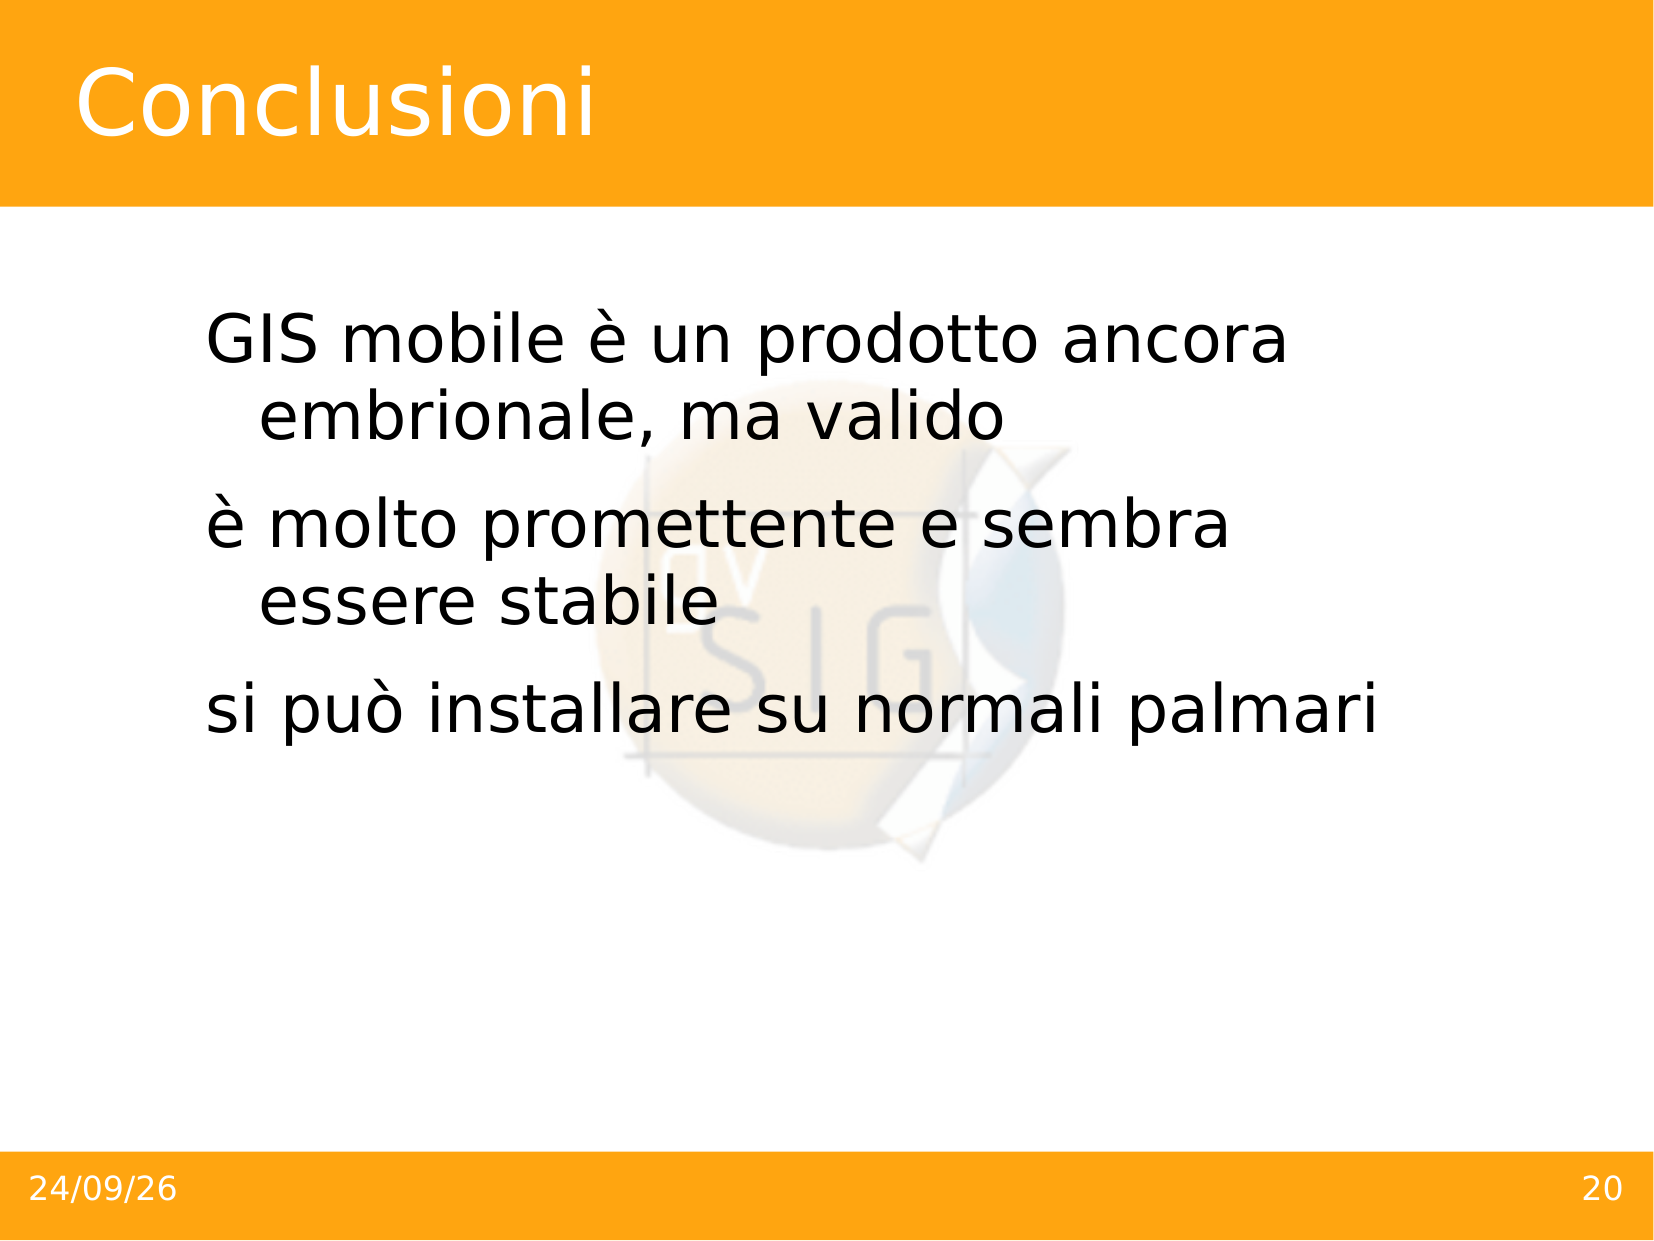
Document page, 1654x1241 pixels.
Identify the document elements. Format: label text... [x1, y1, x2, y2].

title Conclusioni [74, 0, 1563, 208]
list GIS mobile è un prodotto ancora embrionale, ma valido è molto promettente e sembra essere stabile si può installare su normali palmari [188, 300, 1426, 1084]
